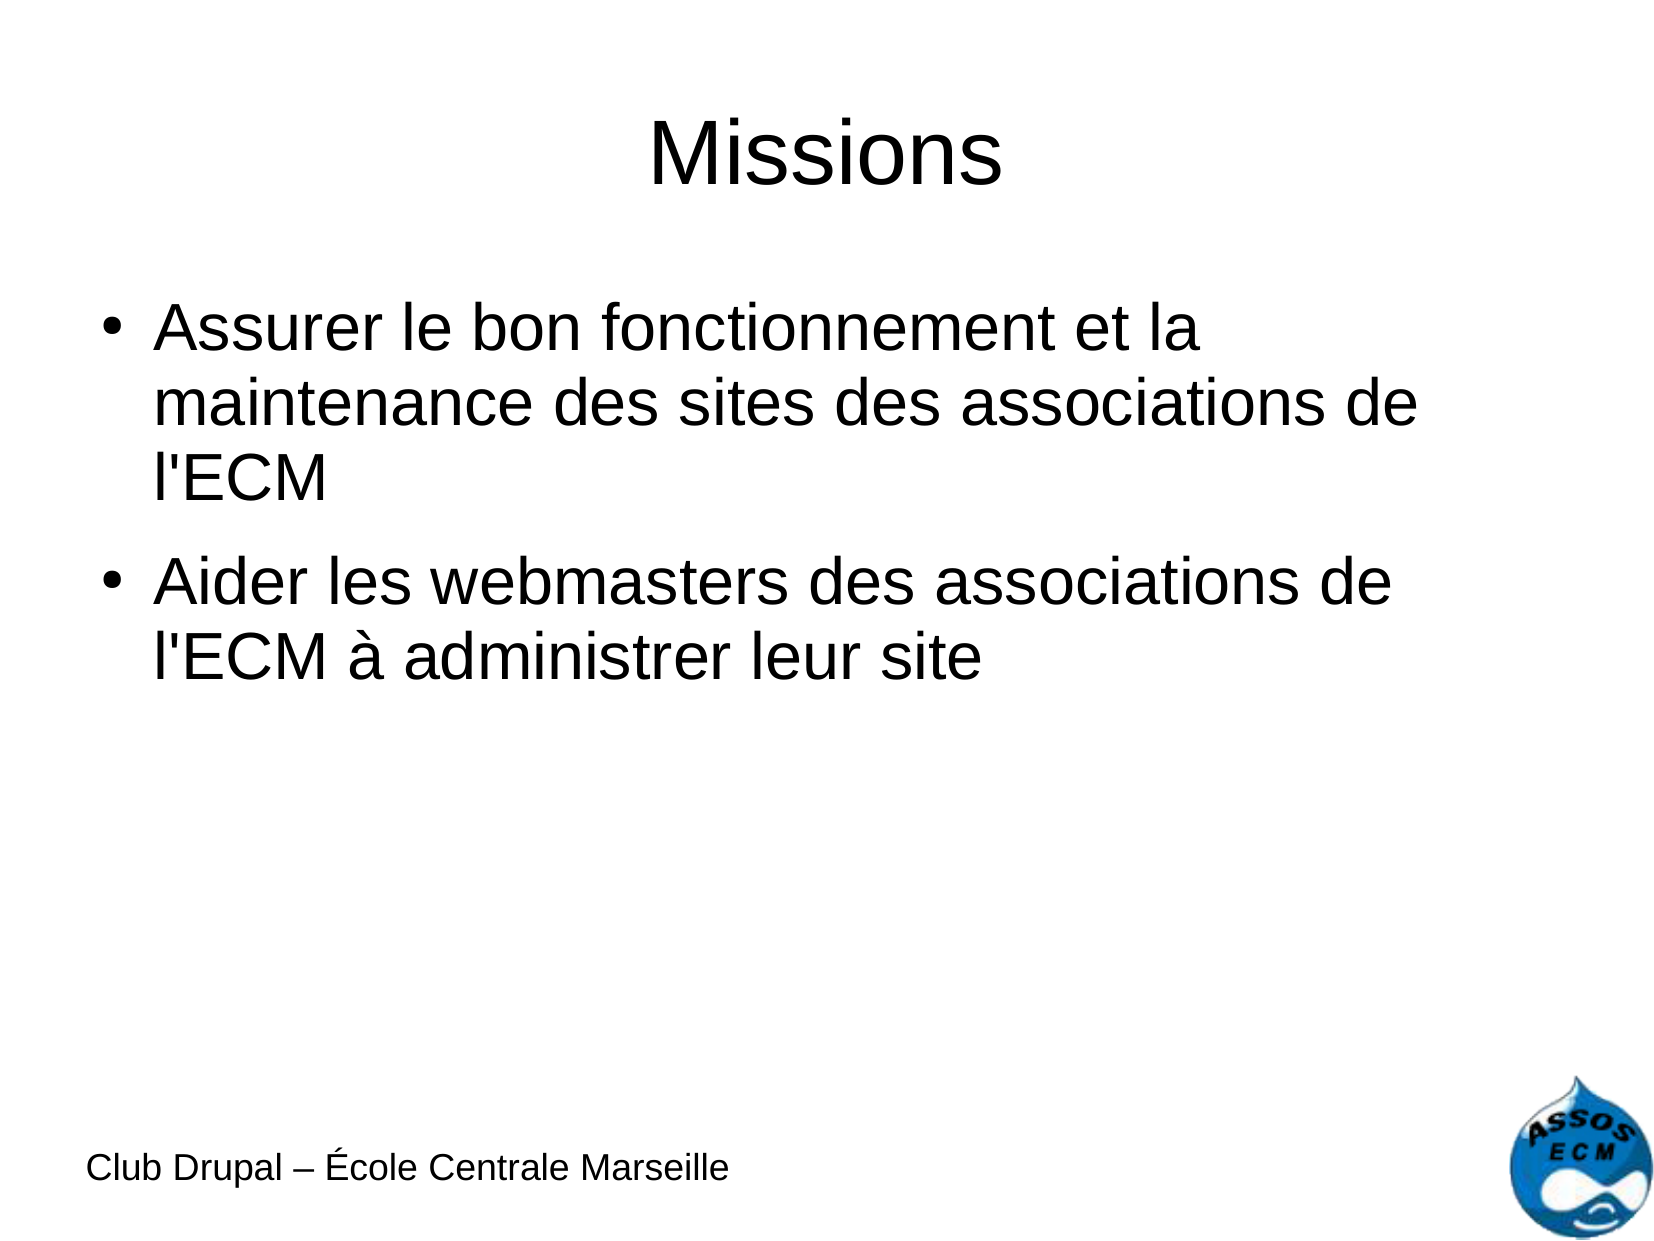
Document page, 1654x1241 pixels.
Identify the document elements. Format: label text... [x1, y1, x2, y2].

title Missions [82, 49, 1571, 257]
picture [1509, 1074, 1654, 1240]
list Assurer le bon fonctionnement et la maintenance des sites des associations de l'ECM Aider les webmasters des associations de l'ECM à administrer leur site [82, 290, 1571, 1010]
